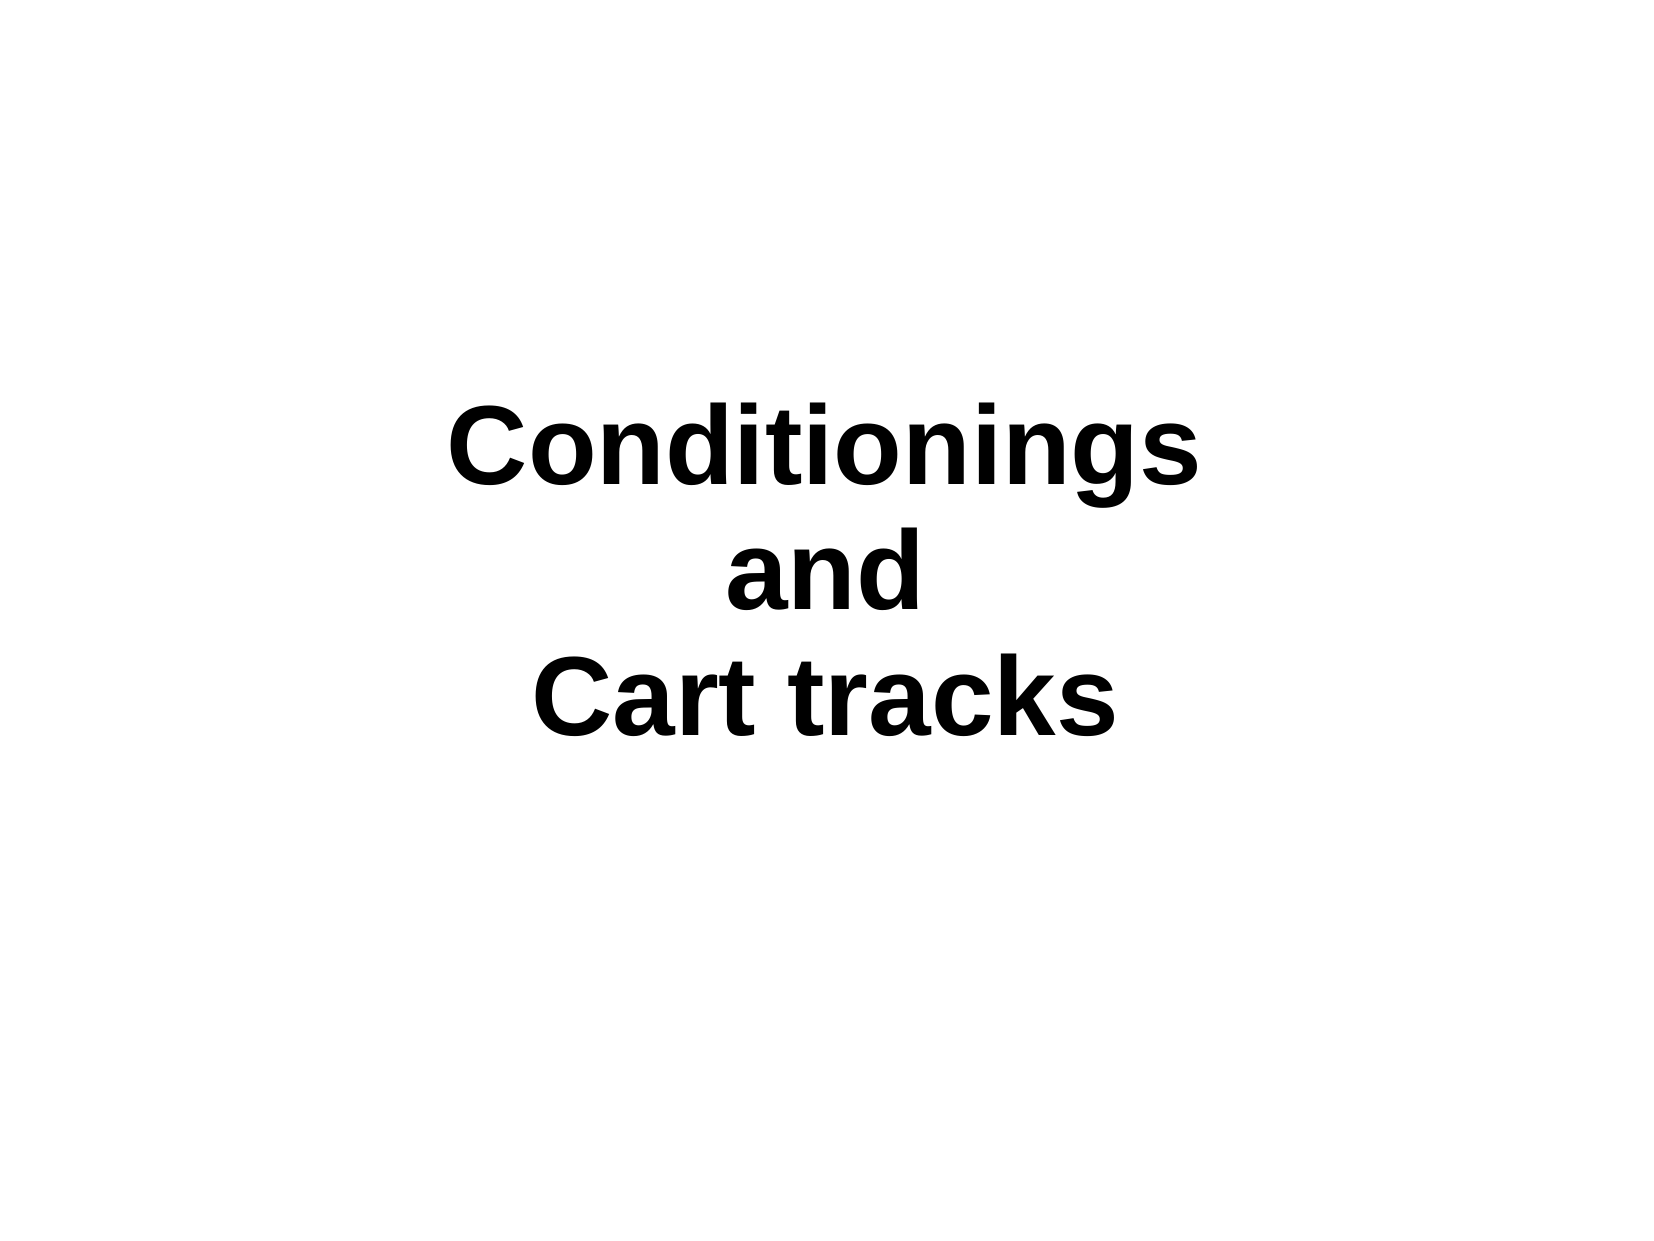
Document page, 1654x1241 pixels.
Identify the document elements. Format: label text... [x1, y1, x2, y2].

text_box Conditionings and Cart tracks [262, 375, 1388, 767]
